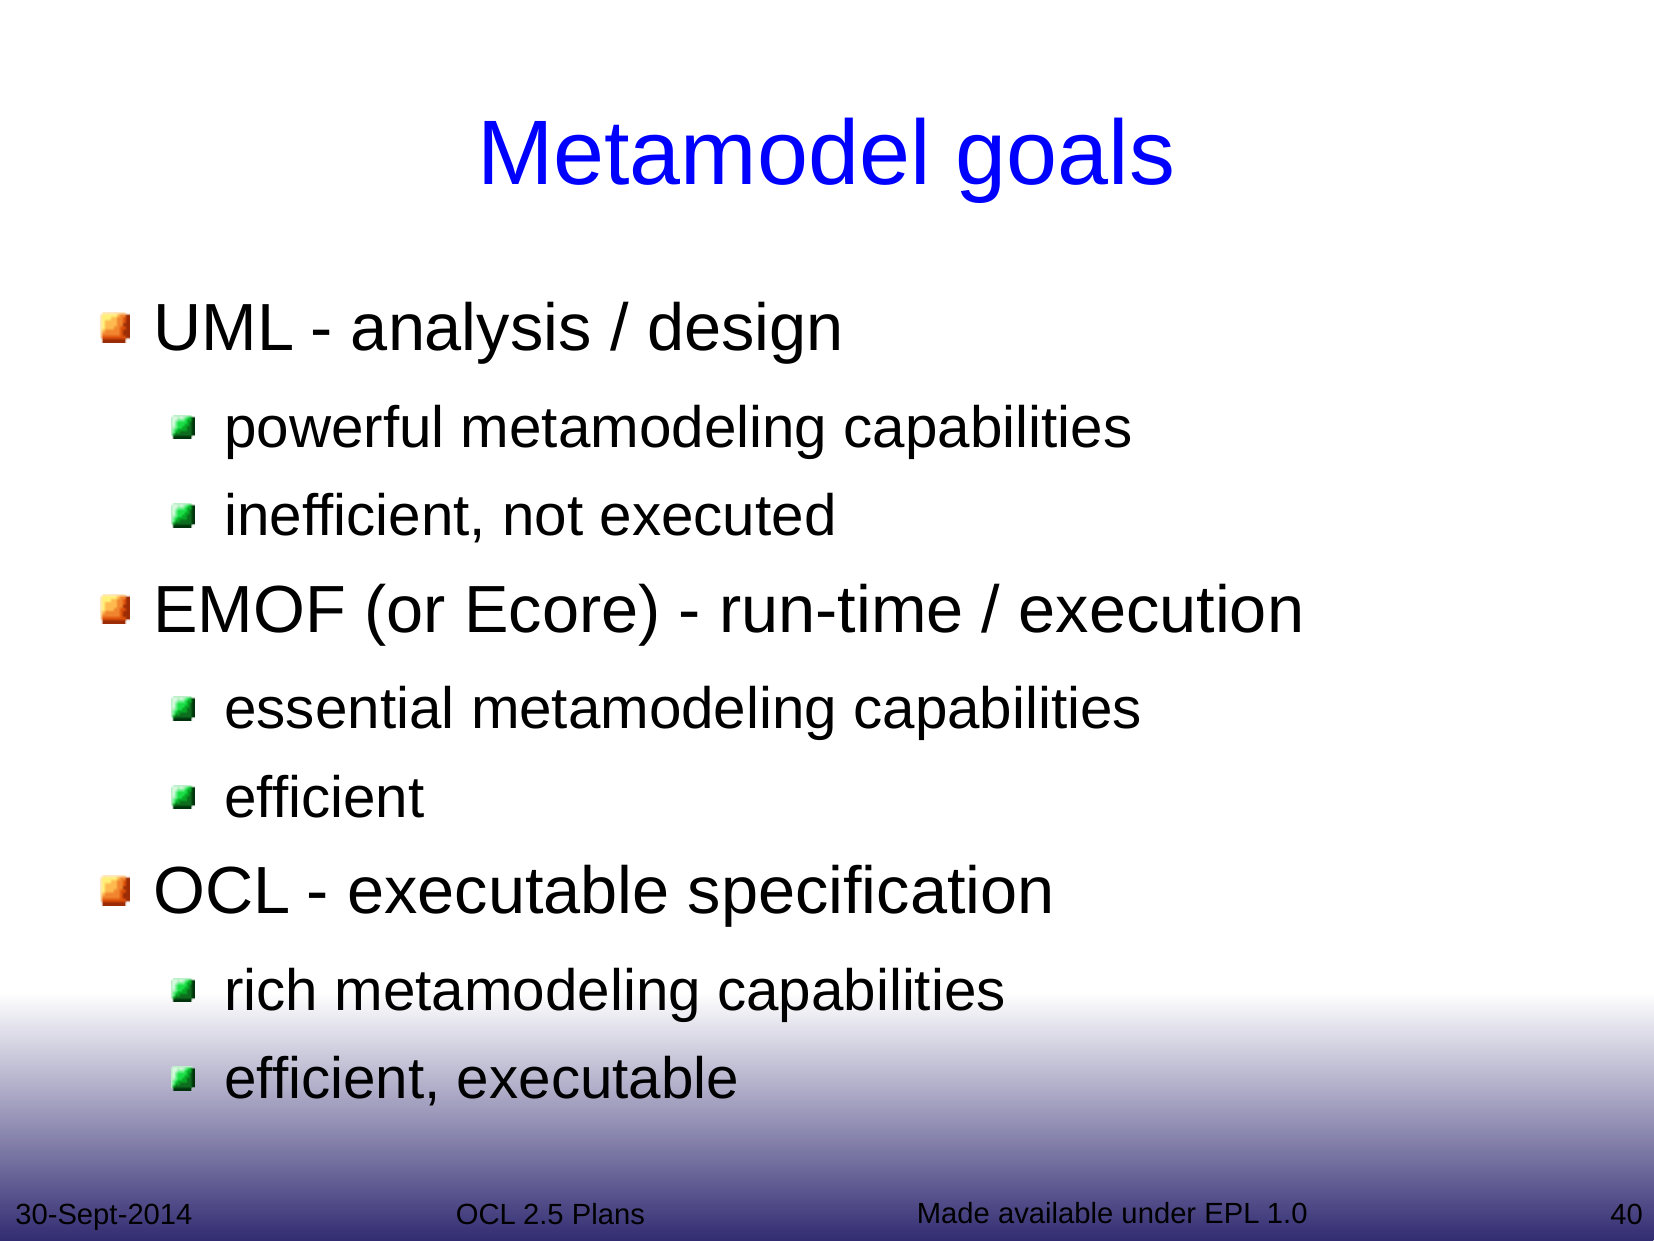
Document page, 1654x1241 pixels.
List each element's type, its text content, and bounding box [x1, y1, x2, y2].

list UML - analysis / design powerful metamodeling capabilities inefficient, not executed EMOF (or Ecore) - run-time / execution essential metamodeling capabilities efficient OCL - executable specification rich metamodeling capabilities efficient, executable [82, 290, 1571, 1110]
title Metamodel goals [82, 49, 1571, 257]
